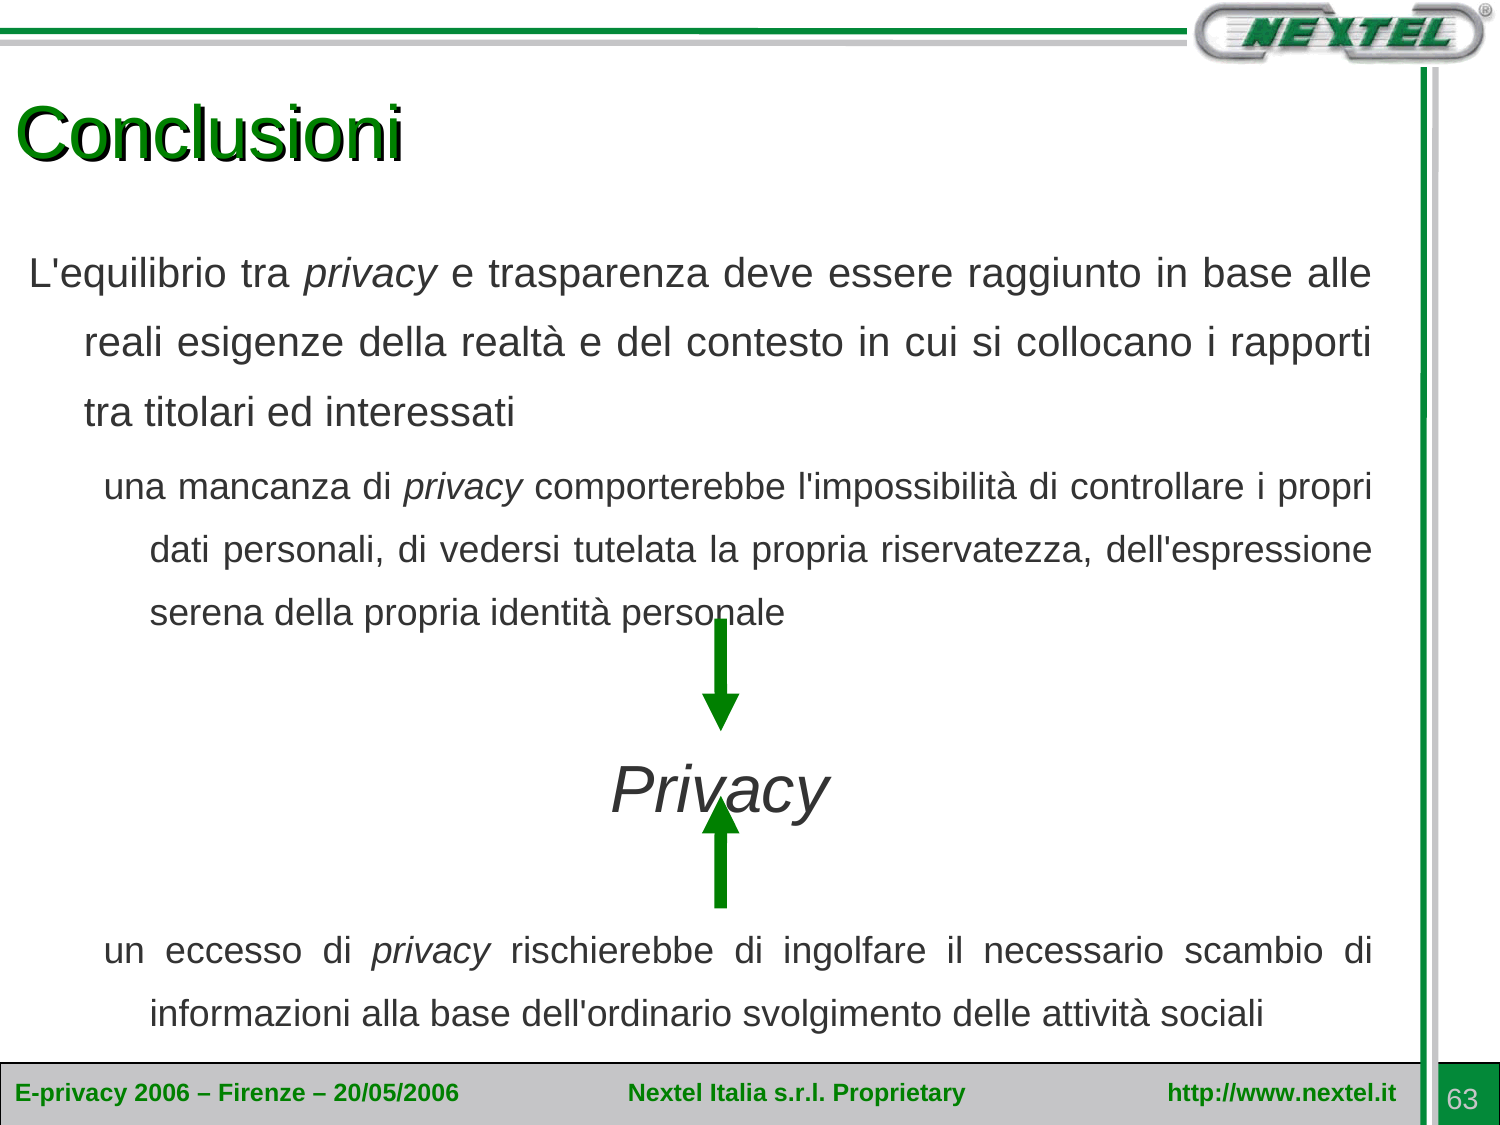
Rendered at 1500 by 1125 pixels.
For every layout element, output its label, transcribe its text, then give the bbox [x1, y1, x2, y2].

title Conclusioni [0, 28, 1270, 237]
picture [1187, 0, 1500, 67]
list L'equilibrio tra privacy e trasparenza deve essere raggiunto in base alle reali esigenze della realtà e del contesto in cui si collocano i rapporti tra titolari ed interessati una mancanza di privacy comporterebbe l'impossibilità di controllare i propri dati personali, di vedersi tutelata la propria riservatezza, dell'espressione serena della propria identità personale Privacy un eccesso di privacy rischierebbe di ingolfare il necessario scambio di informazioni alla base dell'ordinario svolgimento delle attività sociali [13, 218, 1388, 1063]
